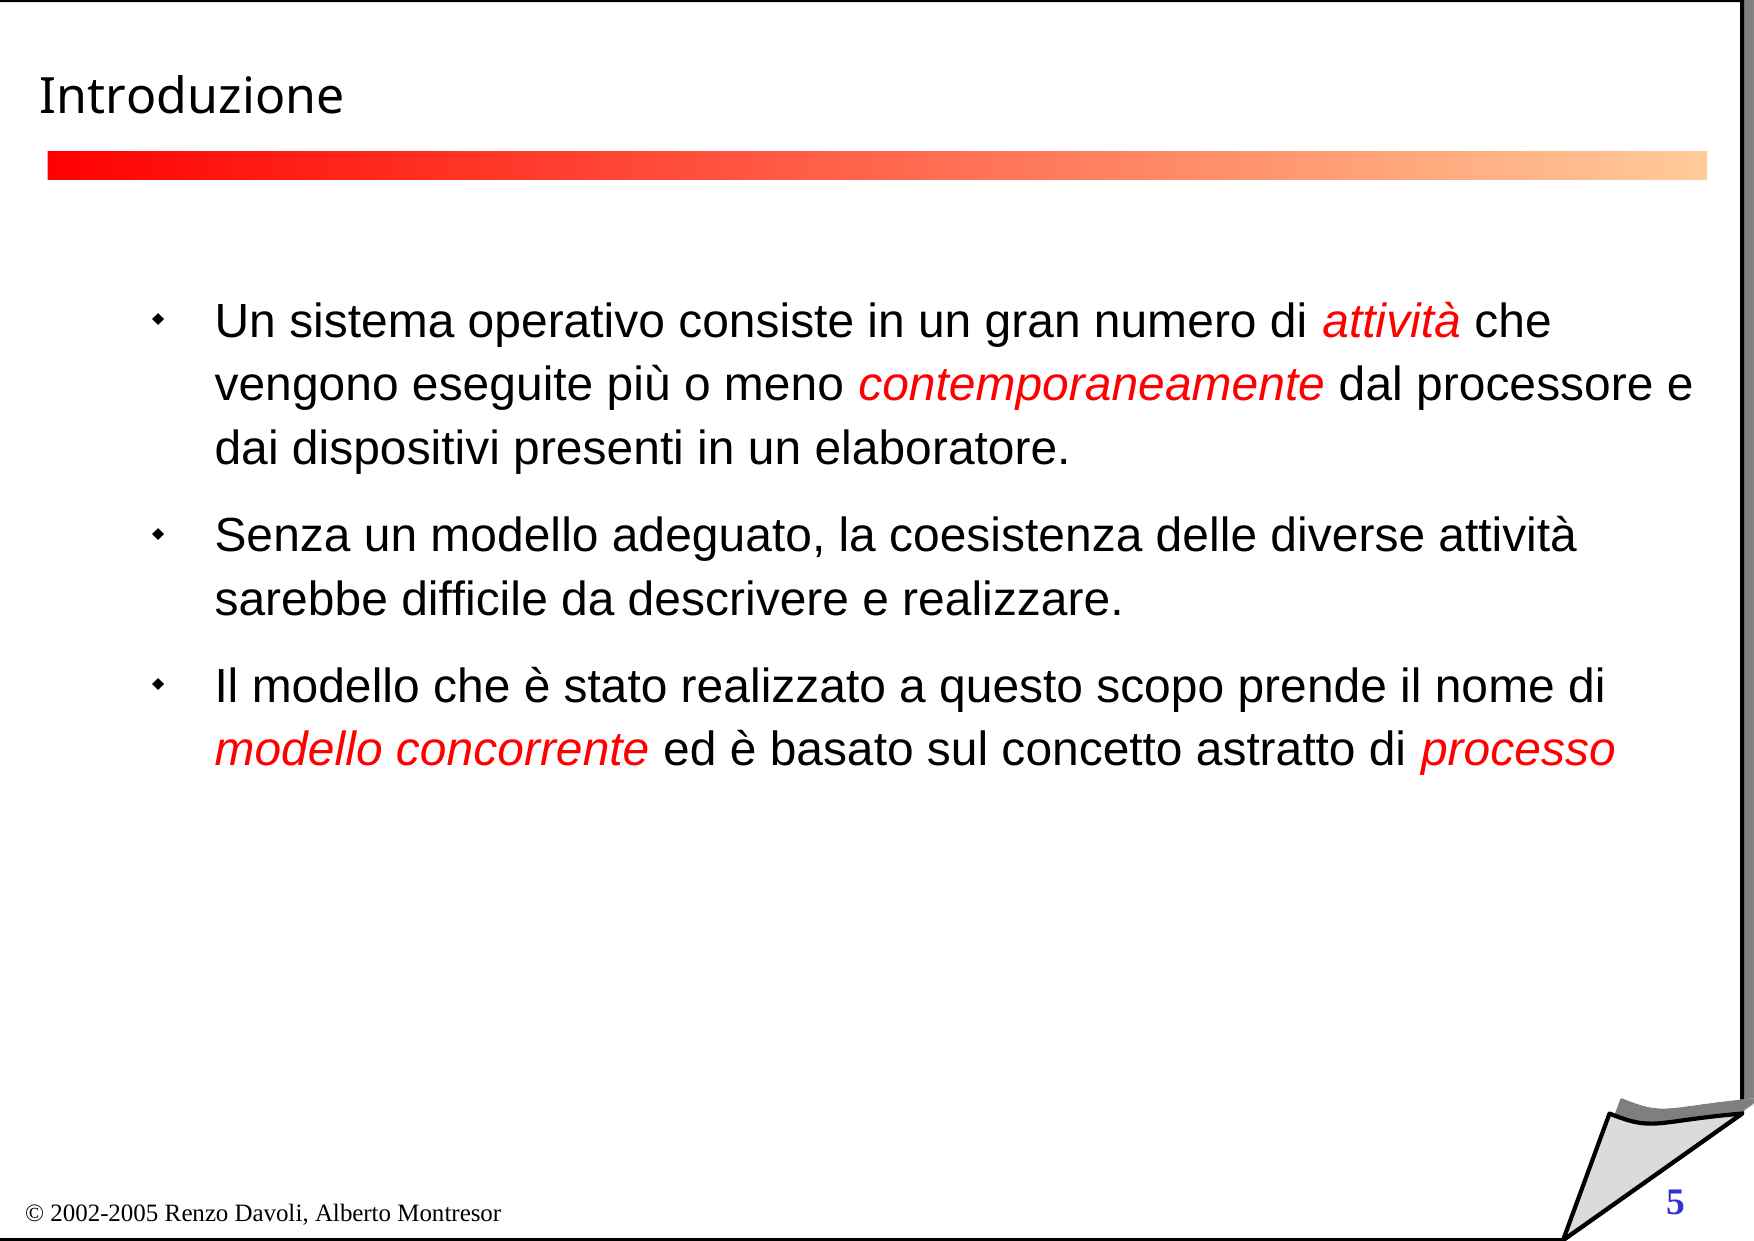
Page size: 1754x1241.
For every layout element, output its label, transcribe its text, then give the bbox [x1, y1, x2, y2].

title Introduzione [39, 49, 1713, 144]
list Un sistema operativo consiste in un gran numero di attività che vengono eseguite più o meno contemporaneamente dal processore e dai dispositivi presenti in un elaboratore. Senza un modello adeguato, la coesistenza delle diverse attività sarebbe difficile da descrivere e realizzare. Il modello che è stato realizzato a questo scopo prende il nome di modello concorrente ed è basato sul concetto astratto di processo [58, 206, 1696, 913]
